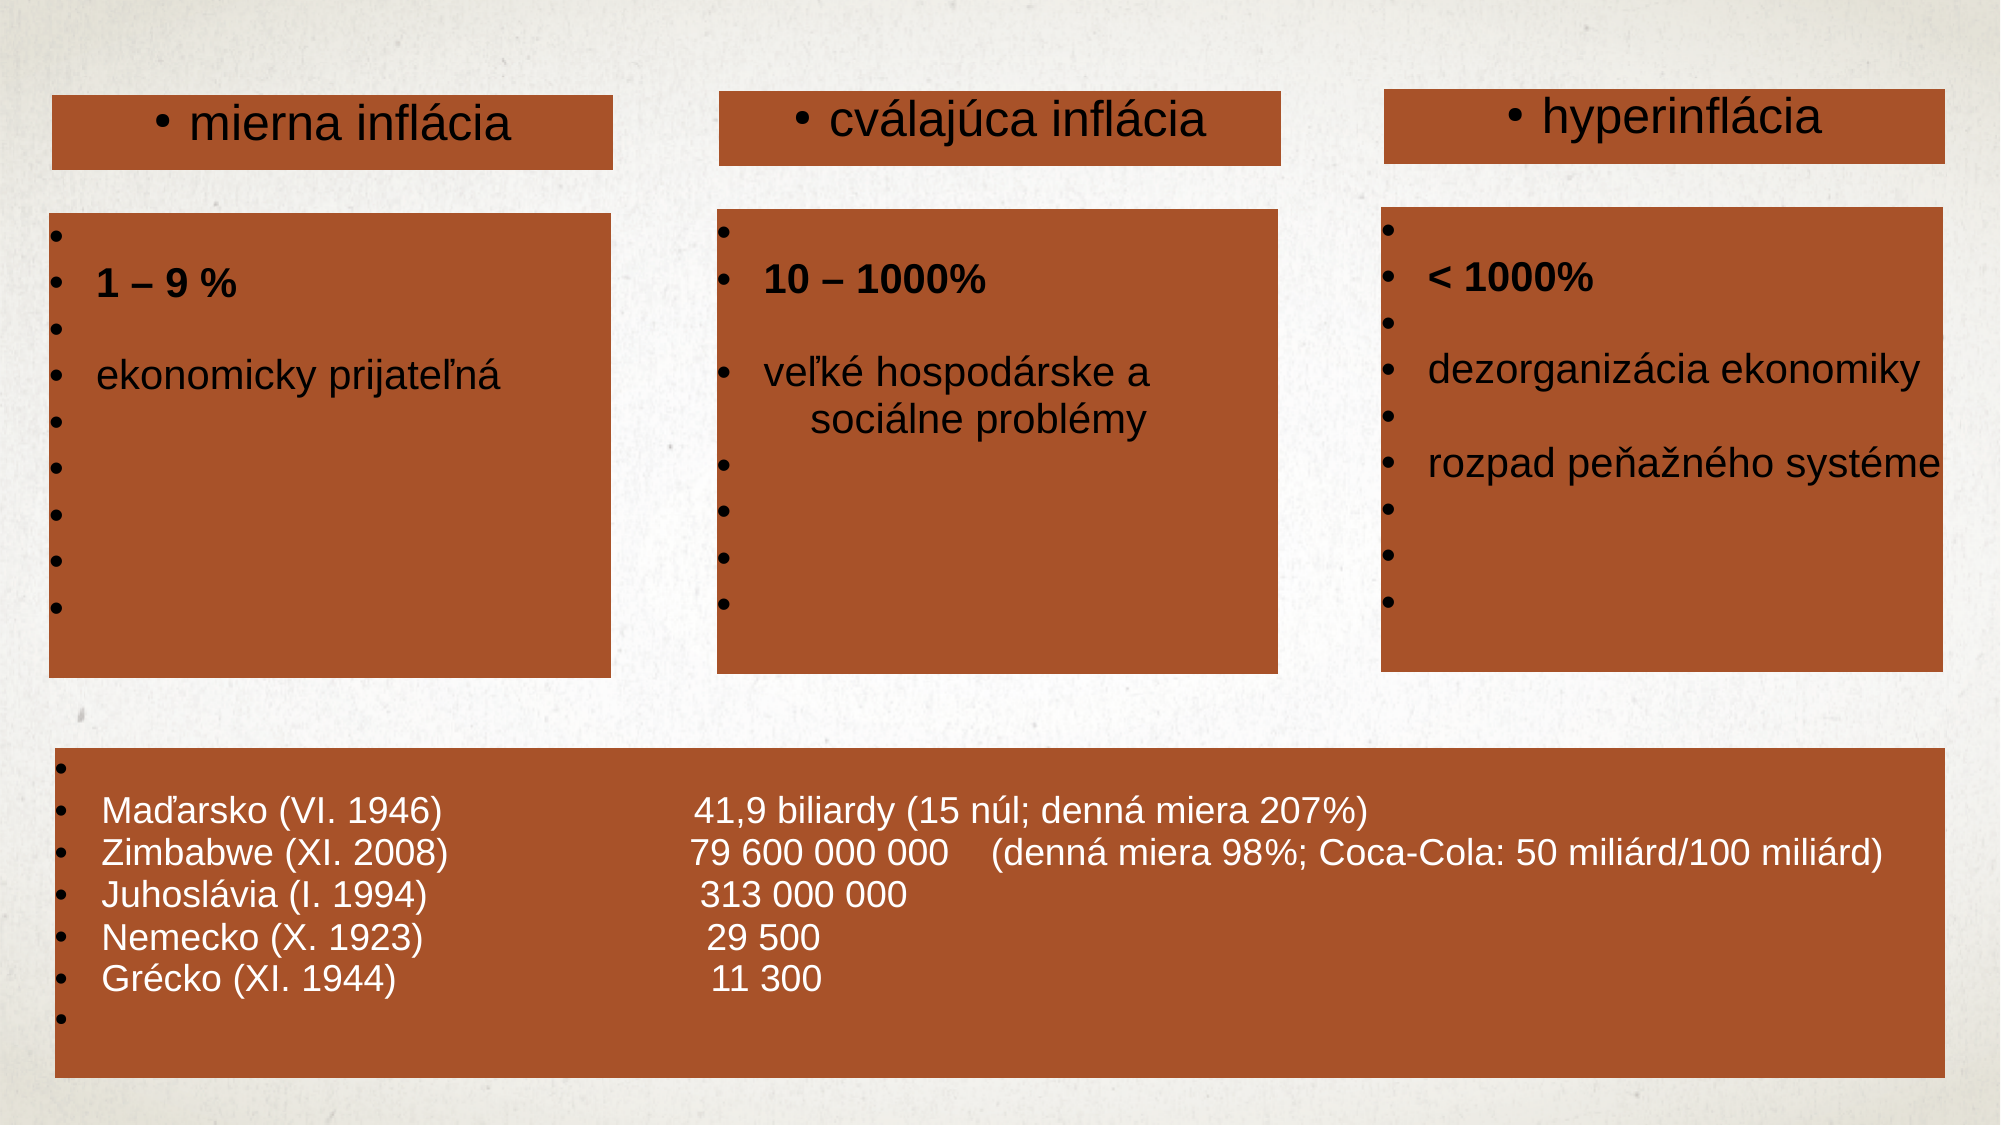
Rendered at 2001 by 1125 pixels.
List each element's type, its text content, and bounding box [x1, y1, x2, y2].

table_header cválajúca inflácia [719, 91, 1281, 166]
table_header Maďarsko (VI. 1946) 41,9 biliardy (15 núl; denná miera 207%) Zimbabwe (XI. 2008) 79 600 000 000 (denná miera 98%; Coca-Cola: 50 miliárd/100 miliárd) Juhoslávia (I. 1994) 313 000 000 Nemecko (X. 1923) 29 500 Grécko (XI. 1944) 11 300 [55, 748, 1945, 1078]
table_header hyperinflácia [1384, 89, 1945, 164]
table_header < 1000% dezorganizácia ekonomiky rozpad peňažného systéme [1381, 207, 1943, 672]
table_header mierna inflácia [52, 95, 613, 170]
table_header 10 – 1000% veľké hospodárske a sociálne problémy [717, 209, 1278, 674]
table_header 1 – 9 % ekonomicky prijateľná [49, 213, 611, 678]
